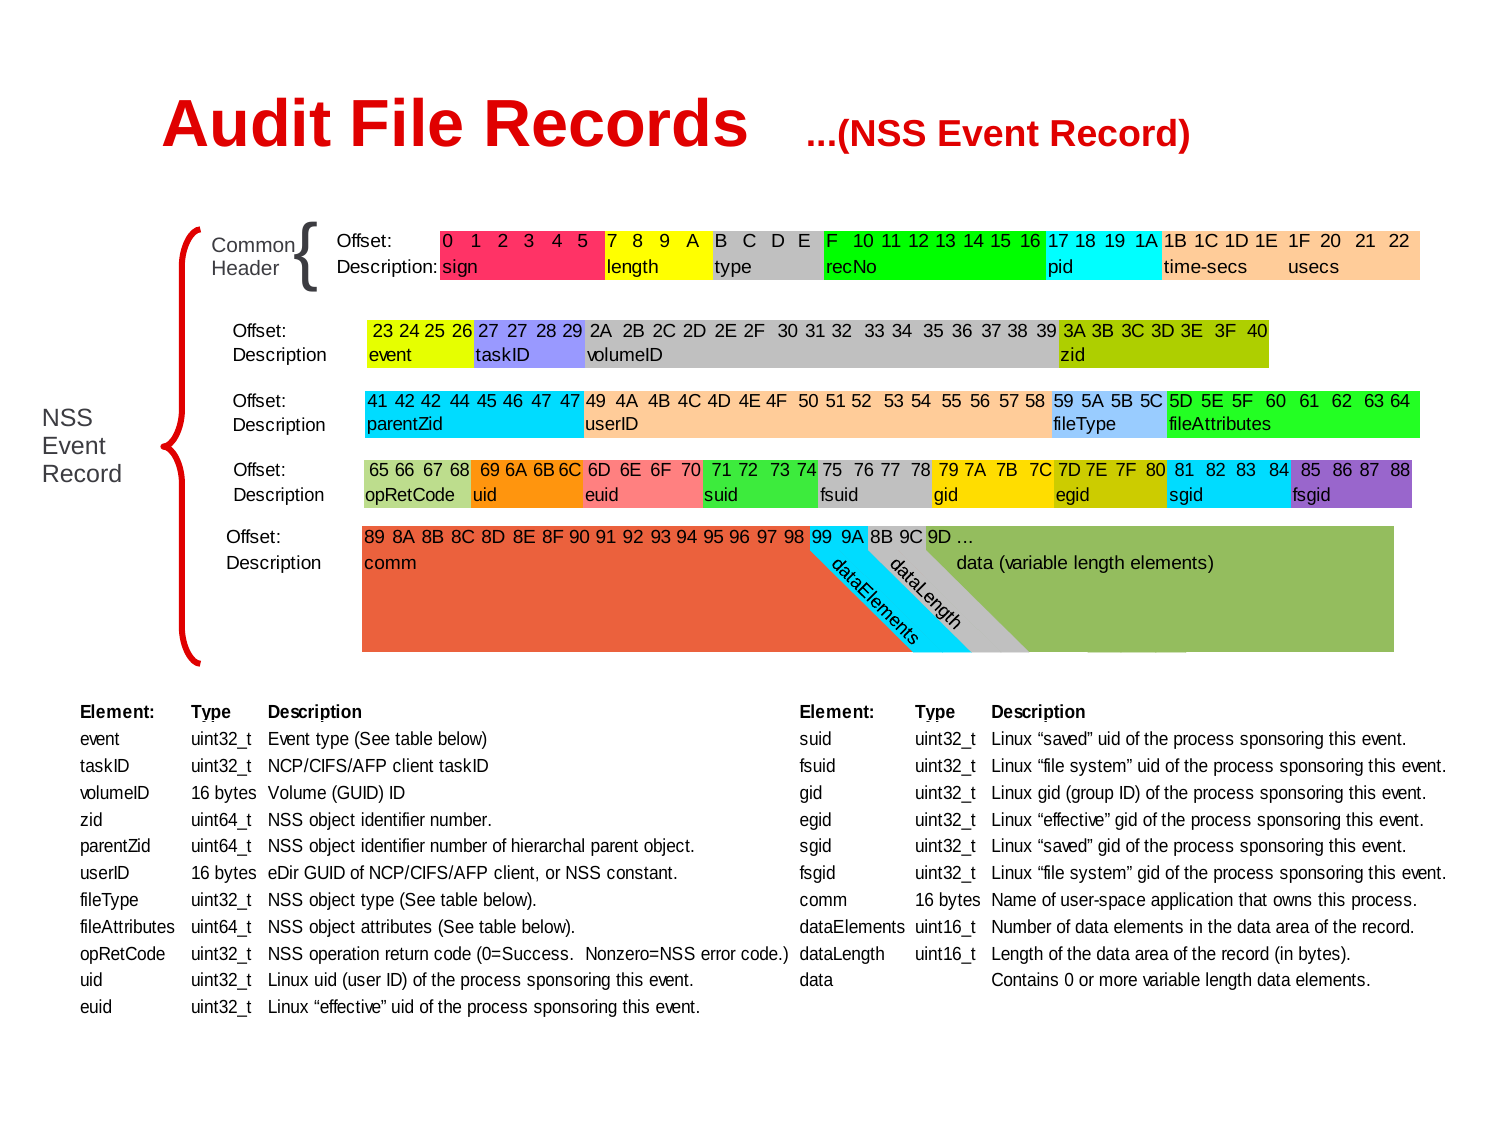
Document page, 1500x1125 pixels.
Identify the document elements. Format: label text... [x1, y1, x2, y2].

text_box { [293, 208, 319, 293]
chart [224, 459, 1415, 655]
text_box Common Header [211, 233, 293, 280]
title Audit File Records ...(NSS Event Record) [161, 41, 1383, 205]
chart [334, 230, 1460, 282]
text_box NSS Event Record [41, 403, 164, 488]
chart [230, 319, 1423, 440]
chart [78, 701, 1453, 1072]
